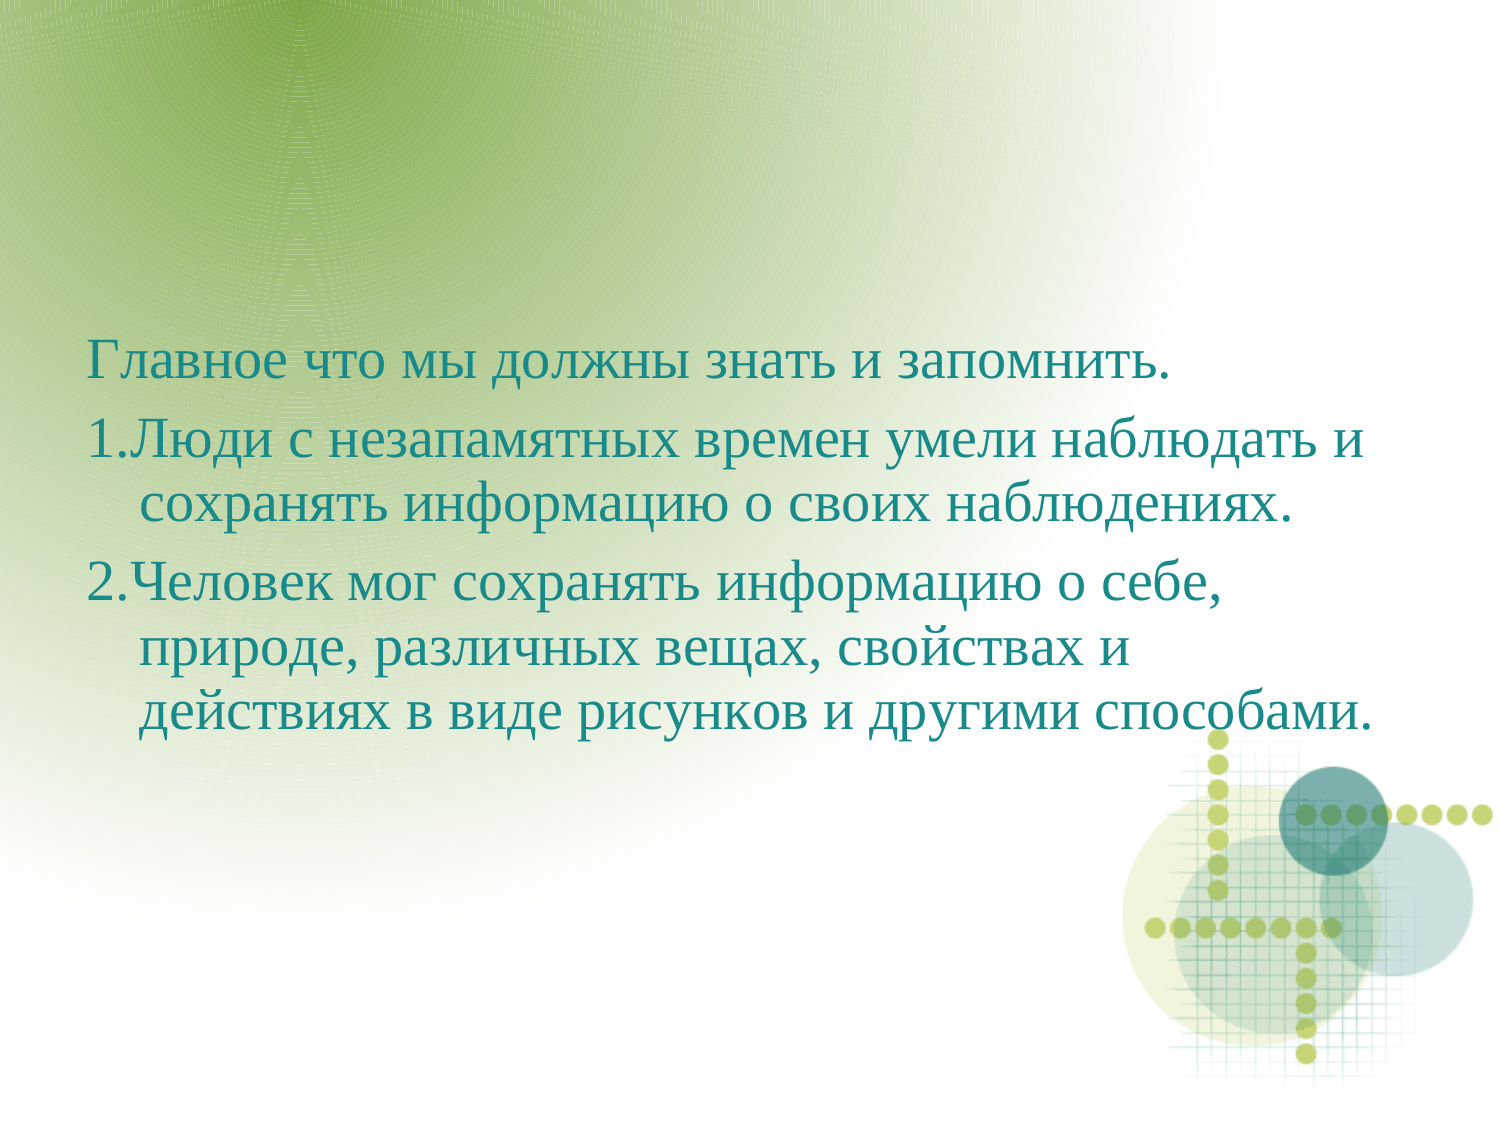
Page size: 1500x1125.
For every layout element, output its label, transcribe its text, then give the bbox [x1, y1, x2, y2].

list Главное что мы должны знать и запомнить. 1.Люди с незапамятных времен умели наблюдать и сохранять информацию о своих наблюдениях. 2.Человек мог сохранять информацию о себе, природе, различных вещах, свойствах и действиях в виде рисунков и другими способами. [53, 318, 1401, 994]
picture [1110, 718, 1500, 1098]
